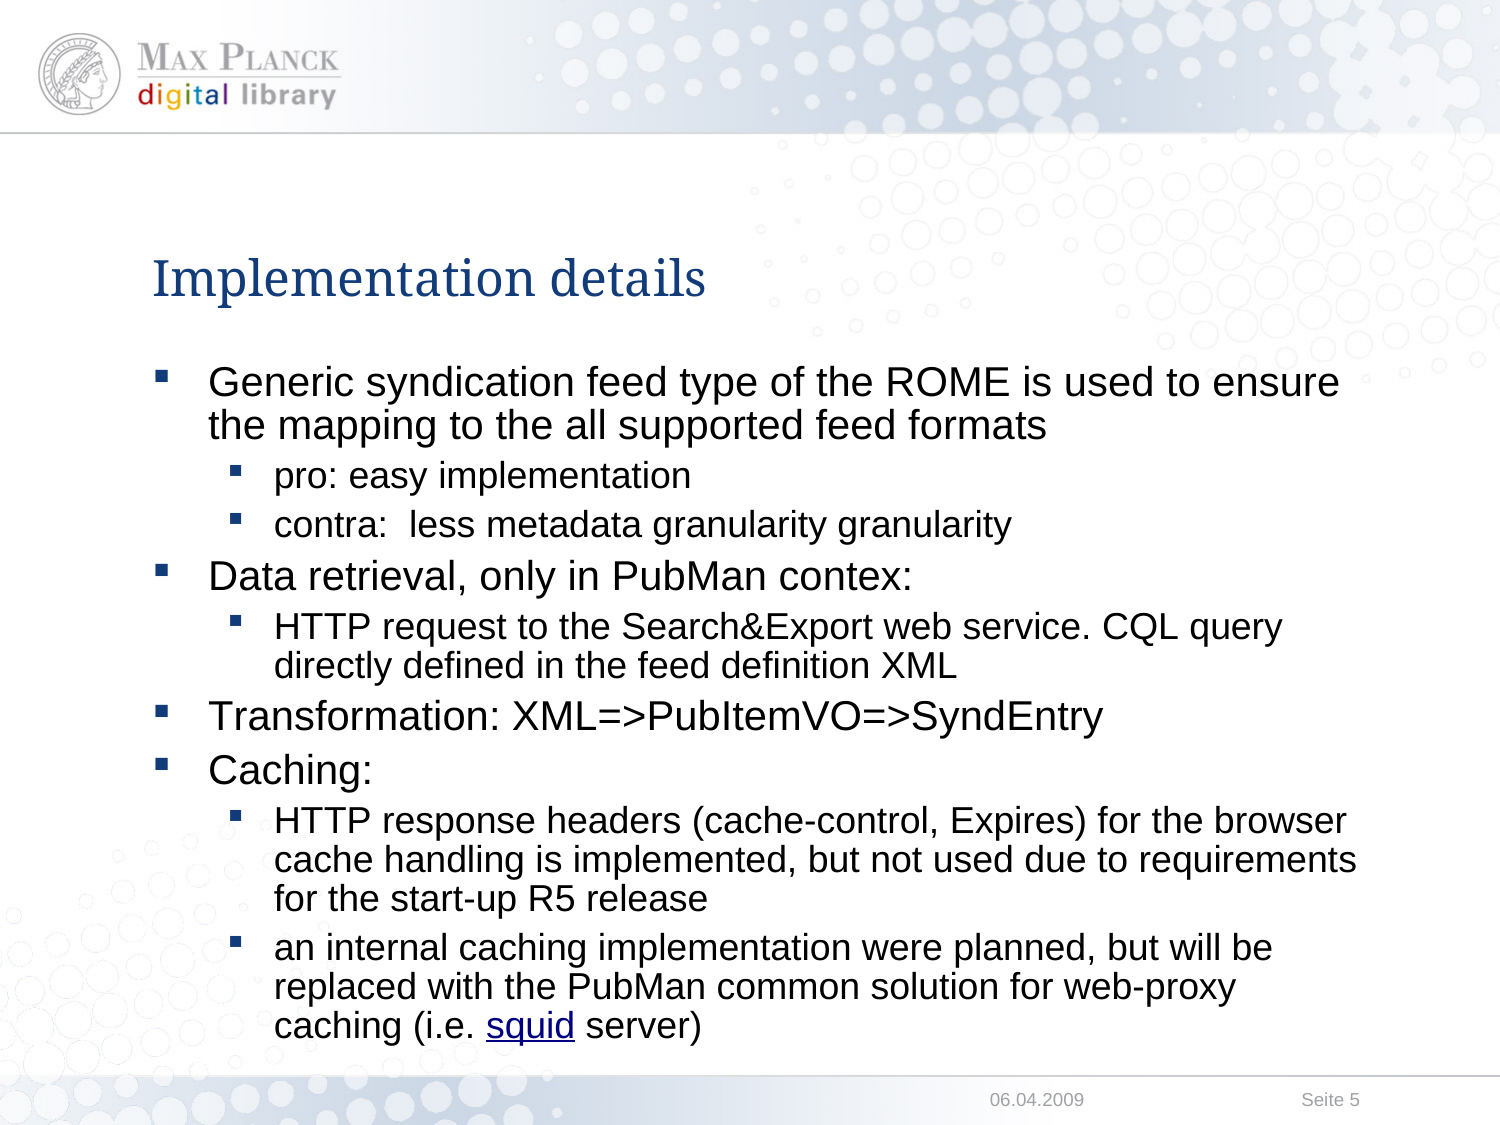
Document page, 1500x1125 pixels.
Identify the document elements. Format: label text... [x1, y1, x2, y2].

title Implementation details [137, 237, 1375, 354]
picture [0, 0, 1500, 1125]
list Generic syndication feed type of the ROME is used to ensure the mapping to the all supported feed formats pro: easy implementation contra: less metadata granularity granularity Data retrieval, only in PubMan contex: HTTP request to the Search&Export web service. CQL query directly defined in the feed definition XML Transformation: XML=>PubItemVO=>SyndEntry Caching: HTTP response headers (cache-control, Expires) for the browser cache handling is implemented, but not used due to requirements for the start-up R5 release an internal caching implementation were planned, but will be replaced with the PubMan common solution for web-proxy caching (i.e. squid server) [137, 354, 1375, 1063]
